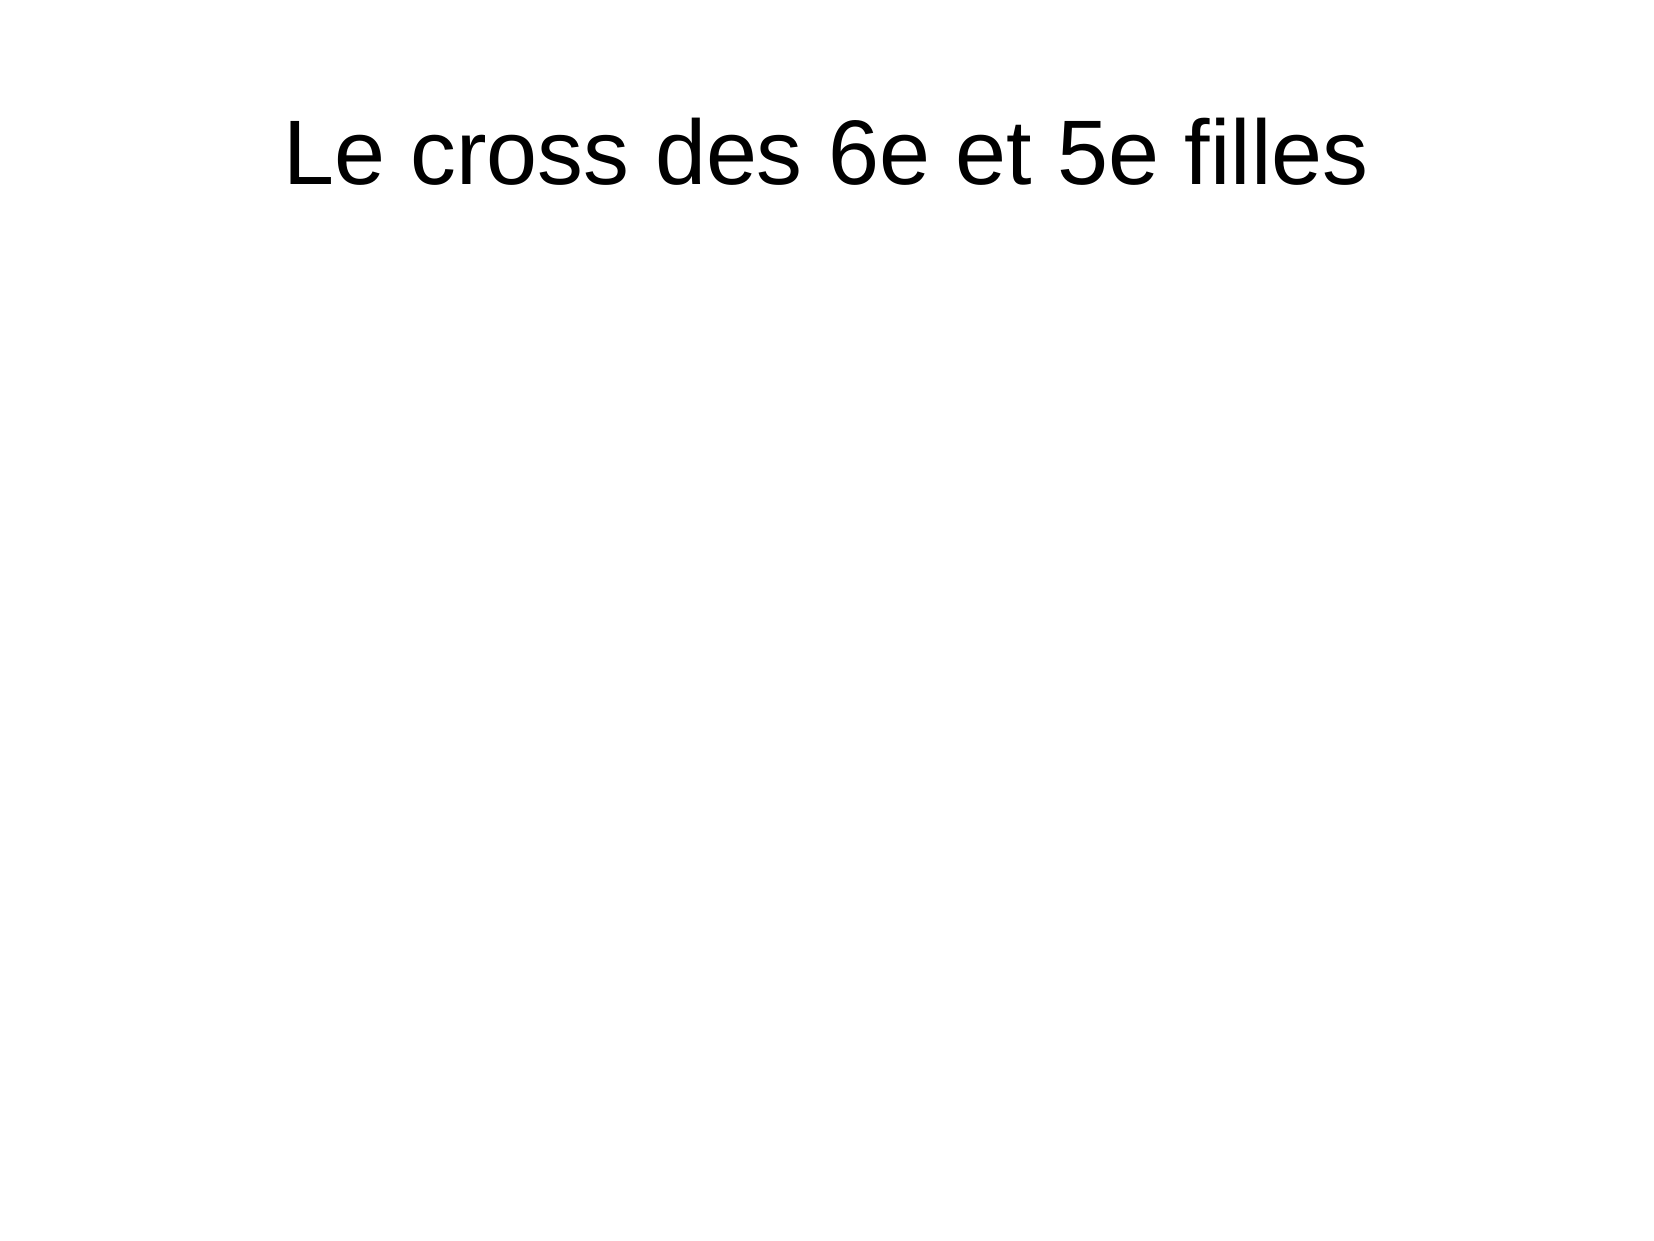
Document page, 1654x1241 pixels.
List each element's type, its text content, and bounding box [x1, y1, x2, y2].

title Le cross des 6e et 5e filles [82, 49, 1571, 257]
